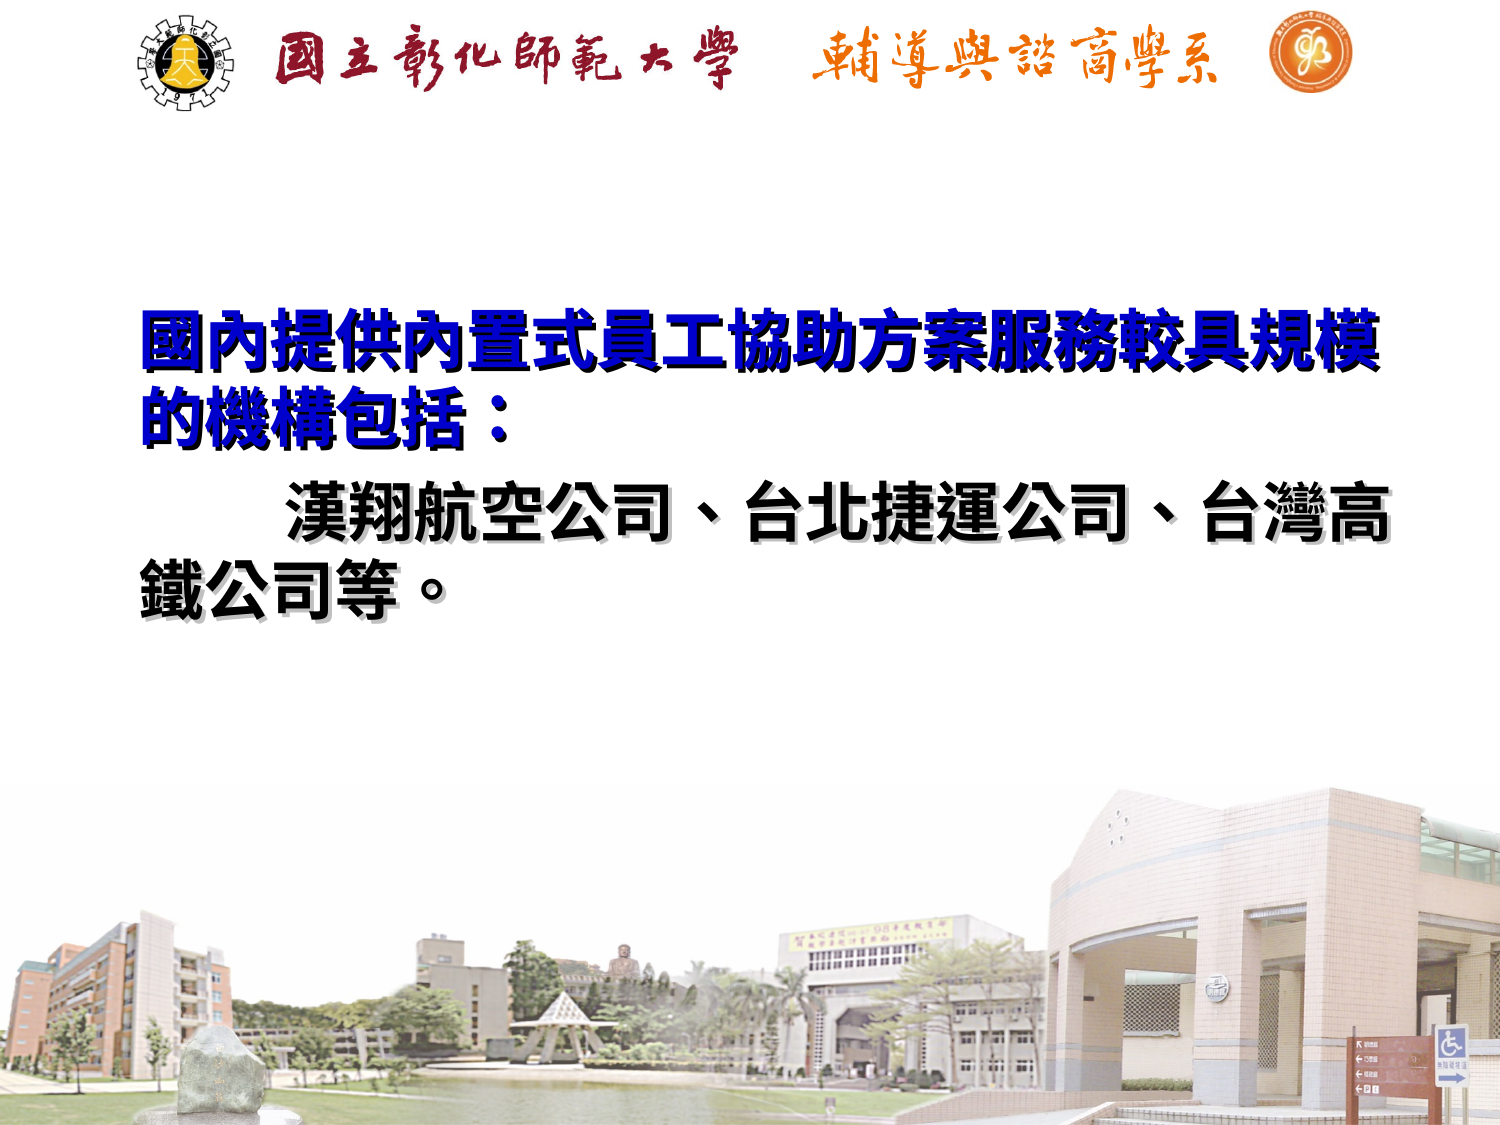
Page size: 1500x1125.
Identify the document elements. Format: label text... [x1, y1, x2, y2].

list 國內提供內置式員工協助方案服務較具規模的機構包括： 漢翔航空公司、台北捷運公司、台灣高鐵公司等。 [123, 290, 1412, 639]
